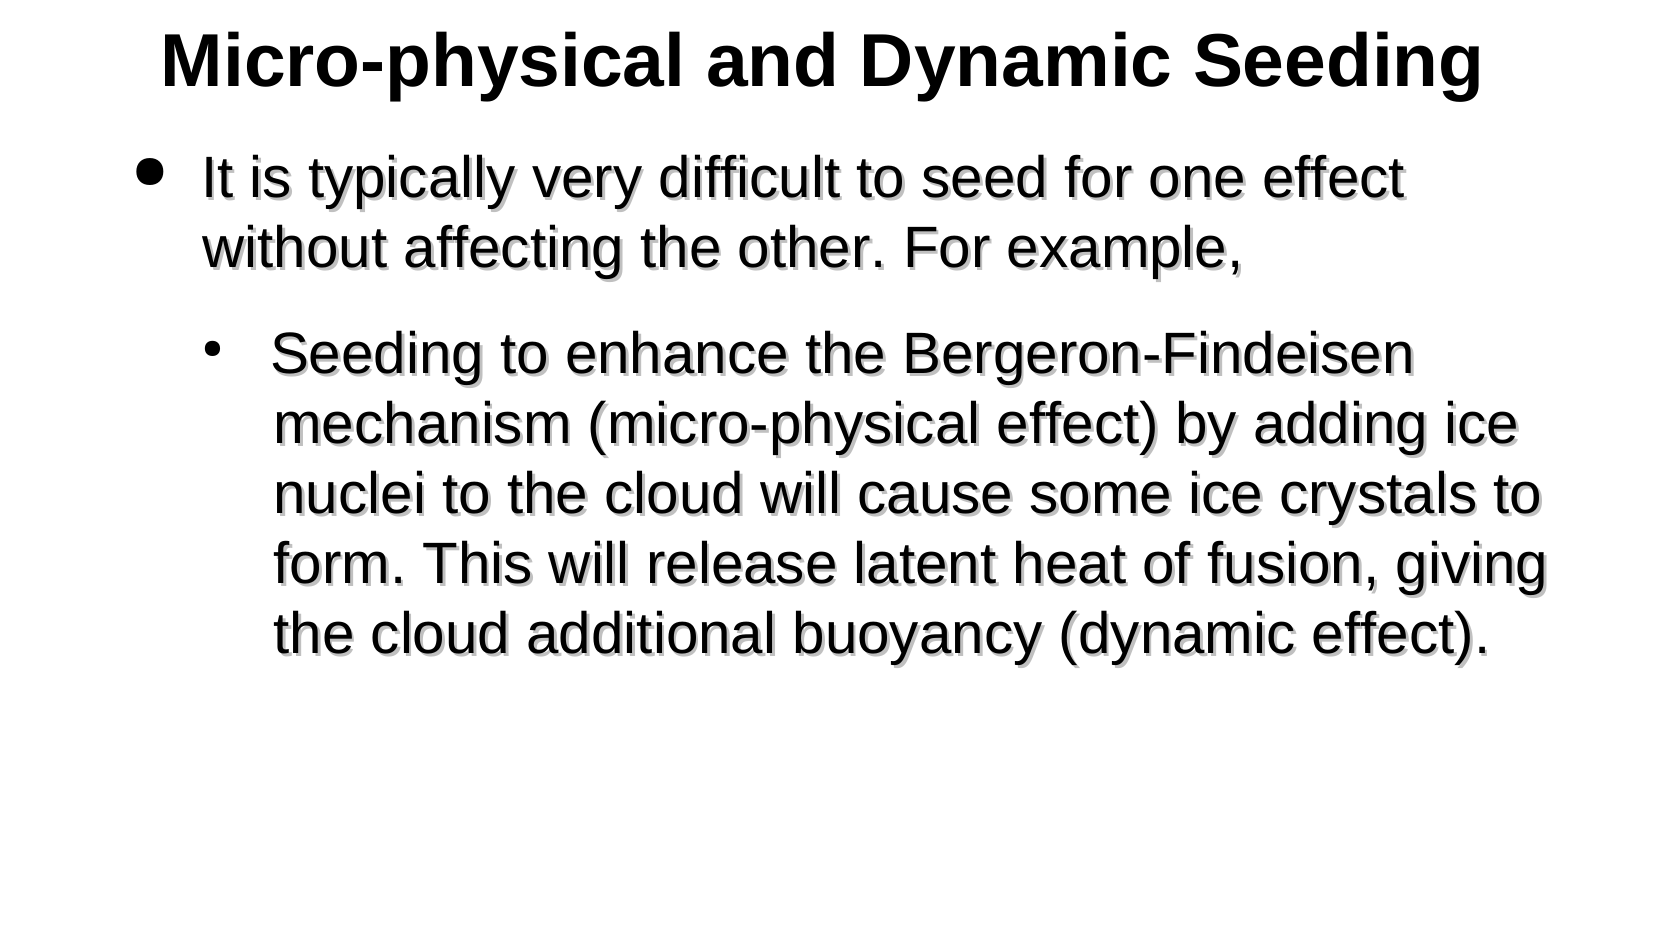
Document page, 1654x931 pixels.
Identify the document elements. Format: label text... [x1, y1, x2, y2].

title Micro-physical and Dynamic Seeding [0, 5, 1651, 107]
text_box It is typically very difficult to seed for one effect without affecting the other. For example, Seeding to enhance the Bergeron-Findeisen mechanism (micro-physical effect) by adding ice nuclei to the cloud will cause some ice crystals to form. This will release latent heat of fusion, giving the cloud additional buoyancy (dynamic effect). [96, 131, 1585, 673]
